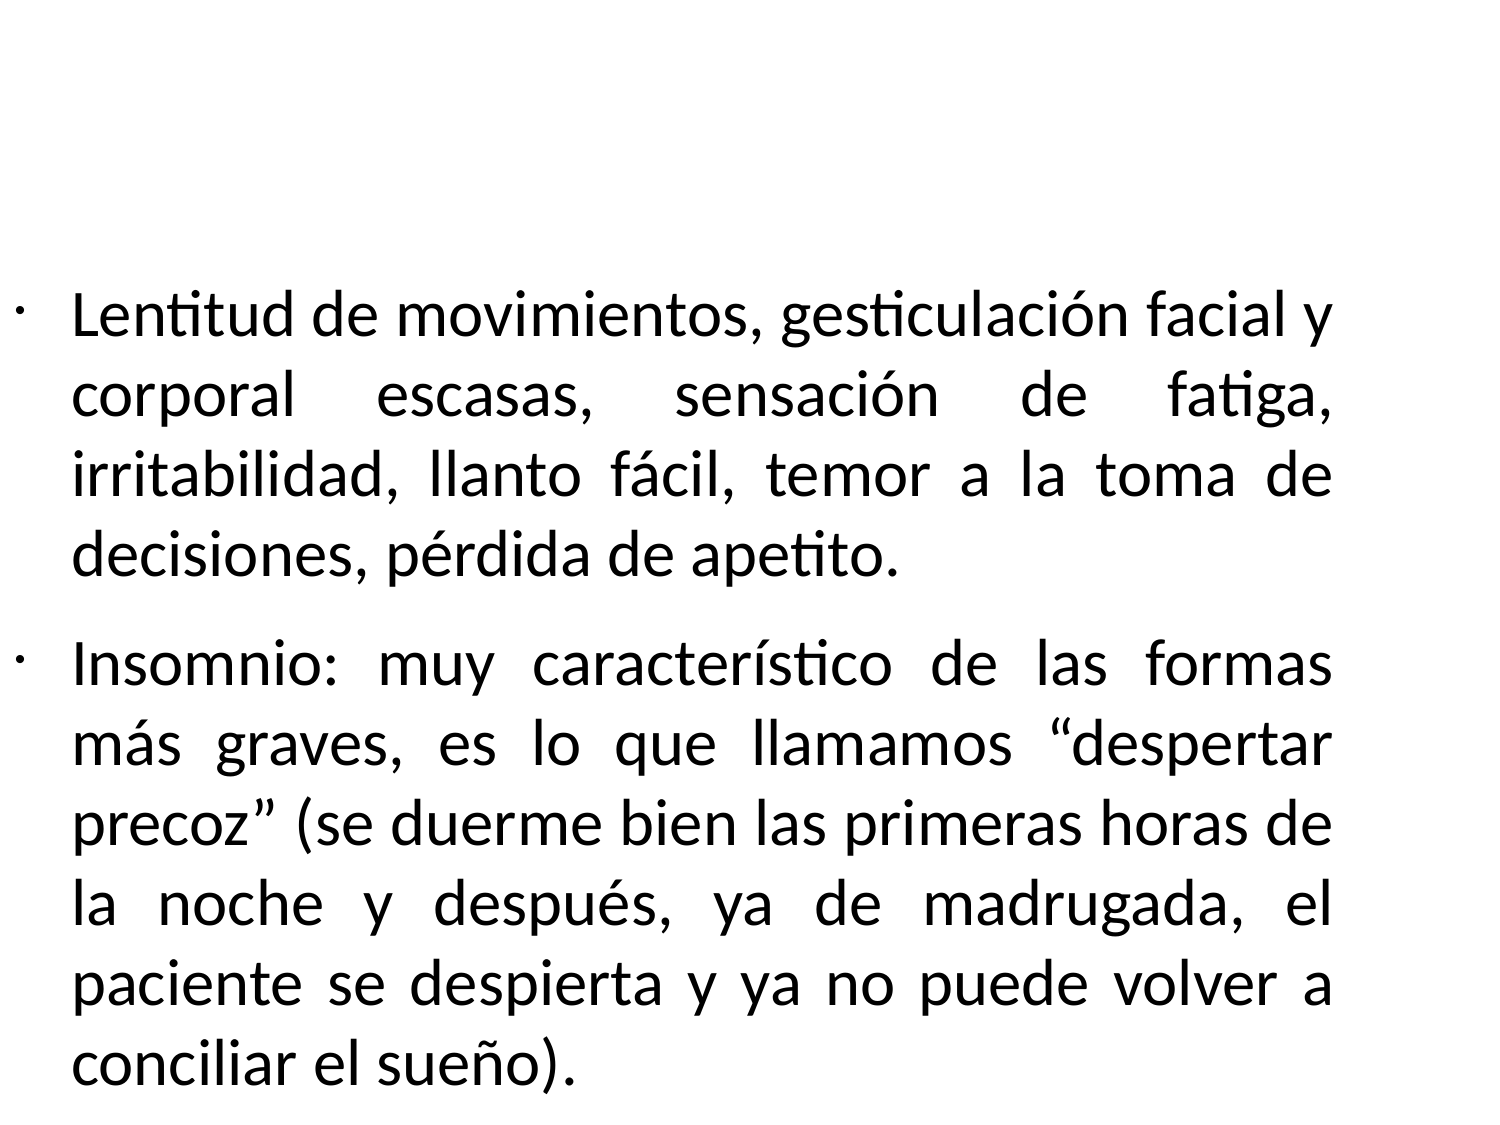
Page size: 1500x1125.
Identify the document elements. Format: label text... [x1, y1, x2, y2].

list Lentitud de movimientos, gesticulación facial y corporal escasas, sensación de fatiga, irritabilidad, llanto fácil, temor a la toma de decisiones, pérdida de apetito. Insomnio: muy característico de las formas más graves, es lo que llamamos “despertar precoz” (se duerme bien las primeras horas de la noche y después, ya de madrugada, el paciente se despierta y ya no puede volver a conciliar el sueño). [0, 262, 1350, 1005]
